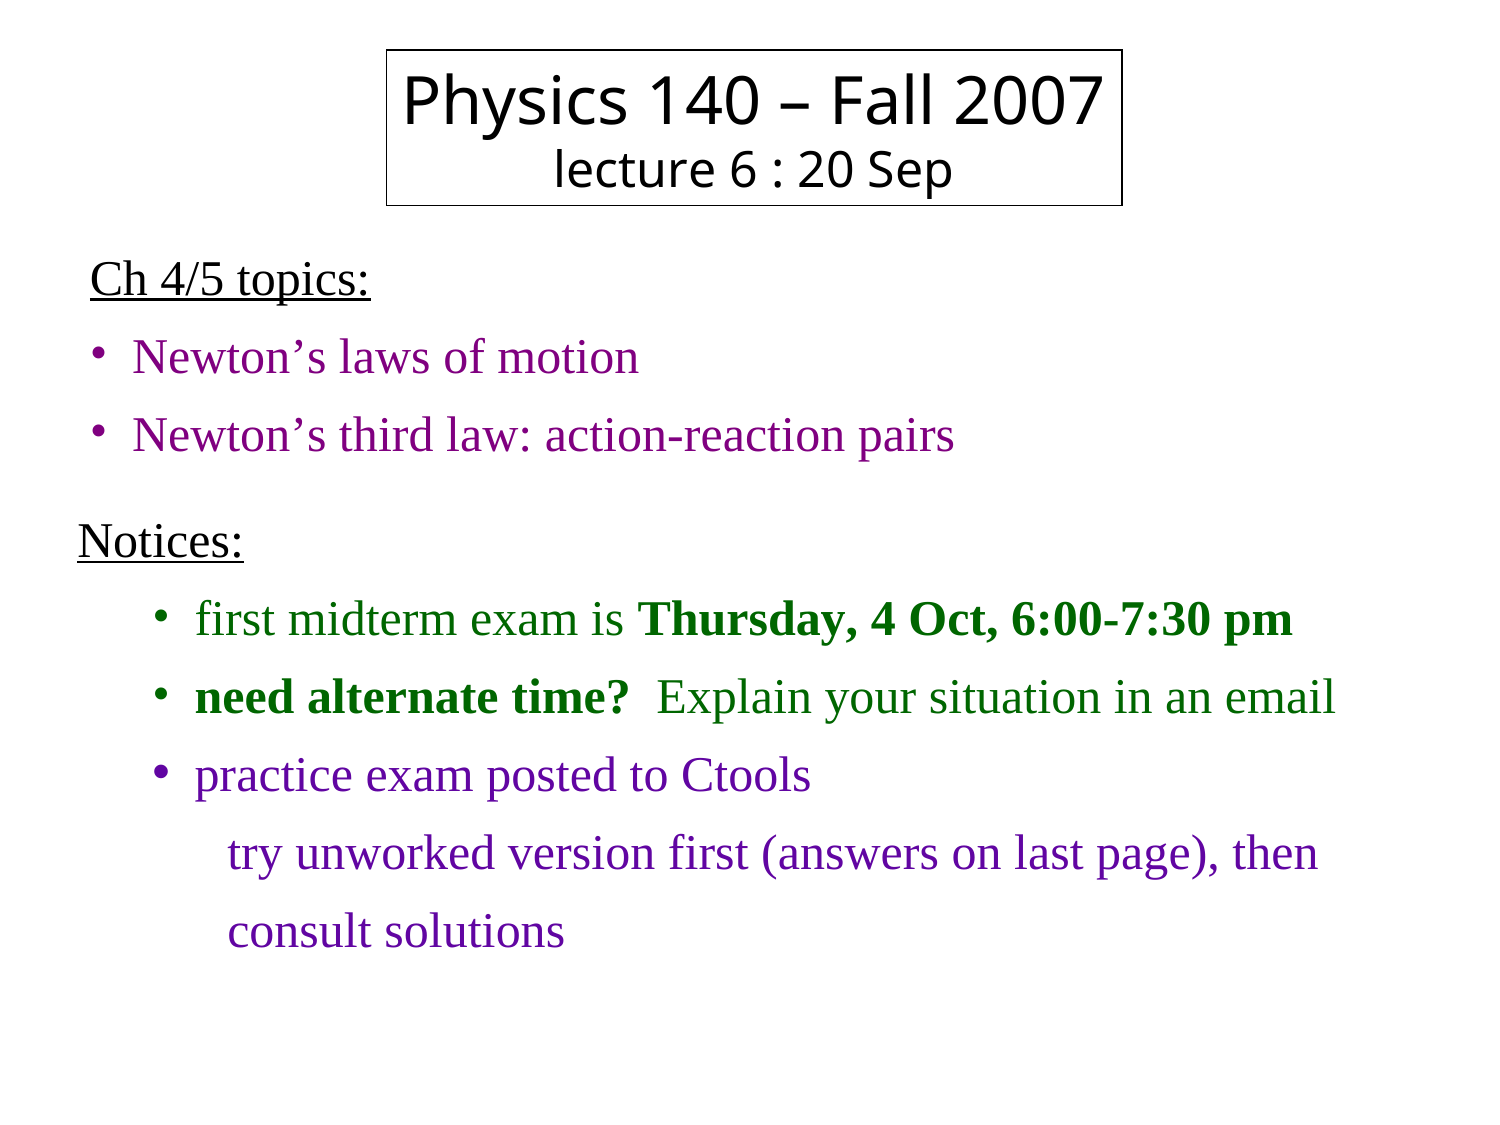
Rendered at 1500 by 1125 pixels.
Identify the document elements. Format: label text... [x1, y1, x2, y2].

text_box Physics 140 – Fall 2007 lecture 6 : 20 Sep [386, 49, 1122, 206]
text_box Notices: first midterm exam is Thursday, 4 Oct, 6:00-7:30 pm need alternate time? Explain your situation in an email practice exam posted to Ctools try unworked version first (answers on last page), then consult solutions [62, 499, 1413, 966]
text_box Ch 4/5 topics: Newton’s laws of motion Newton’s third law: action-reaction pairs [75, 237, 1426, 469]
